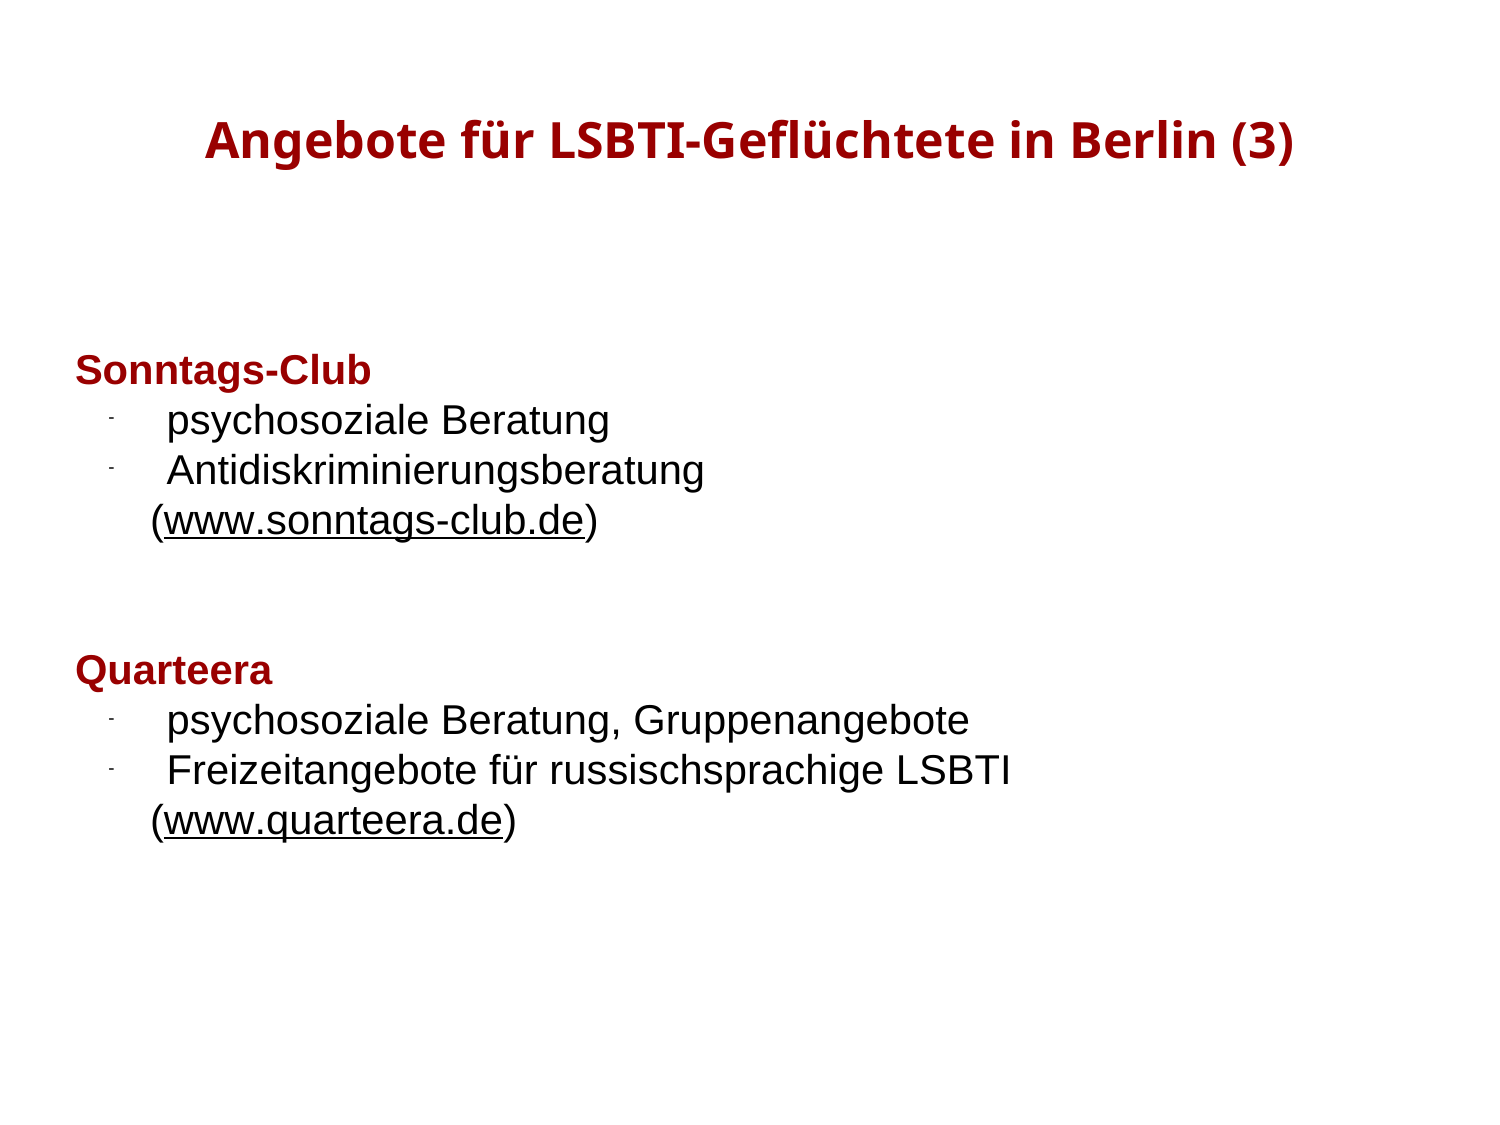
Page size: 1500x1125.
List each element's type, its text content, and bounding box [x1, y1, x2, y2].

text_box Sonntags-Club psychosoziale Beratung Antidiskriminierungsberatung (www.sonntags-club.de) Quarteera psychosoziale Beratung, Gruppenangebote Freizeitangebote für russischsprachige LSBTI (www.quarteera.de) [75, 262, 1425, 991]
text_box Angebote für LSBTI-Geflüchtete in Berlin (3) [75, 52, 1425, 226]
